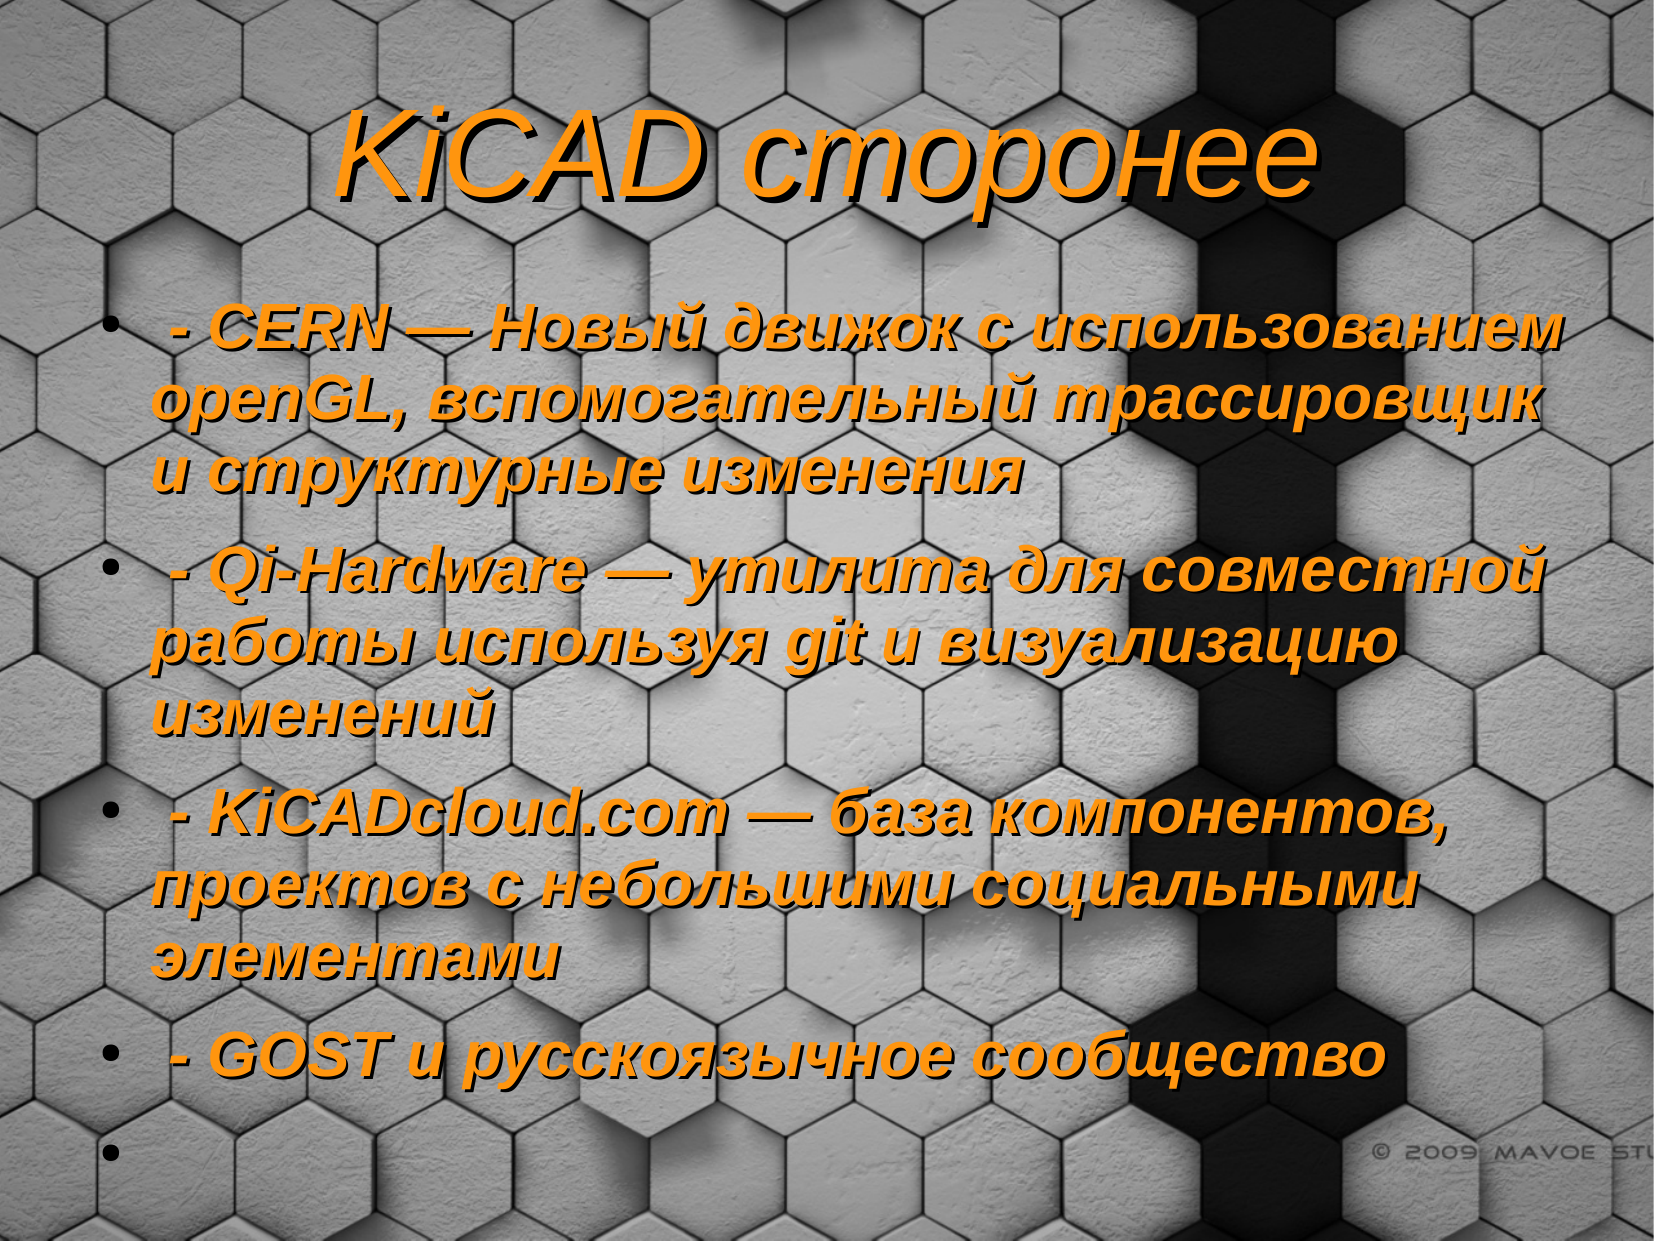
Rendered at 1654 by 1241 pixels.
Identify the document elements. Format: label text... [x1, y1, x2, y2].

title KiCAD сторонее [82, 49, 1571, 257]
list - CERN — Новый движок с использованием openGL, вспомогательный трассировщик и структурные изменения - Qi-Hardware — утилита для совместной работы используя git и визуализацию изменений - KiCADcloud.com — база компонентов, проектов с небольшими социальными элементами - GOST и русскоязычное сообщество [82, 290, 1571, 1123]
picture [0, 0, 1654, 1241]
